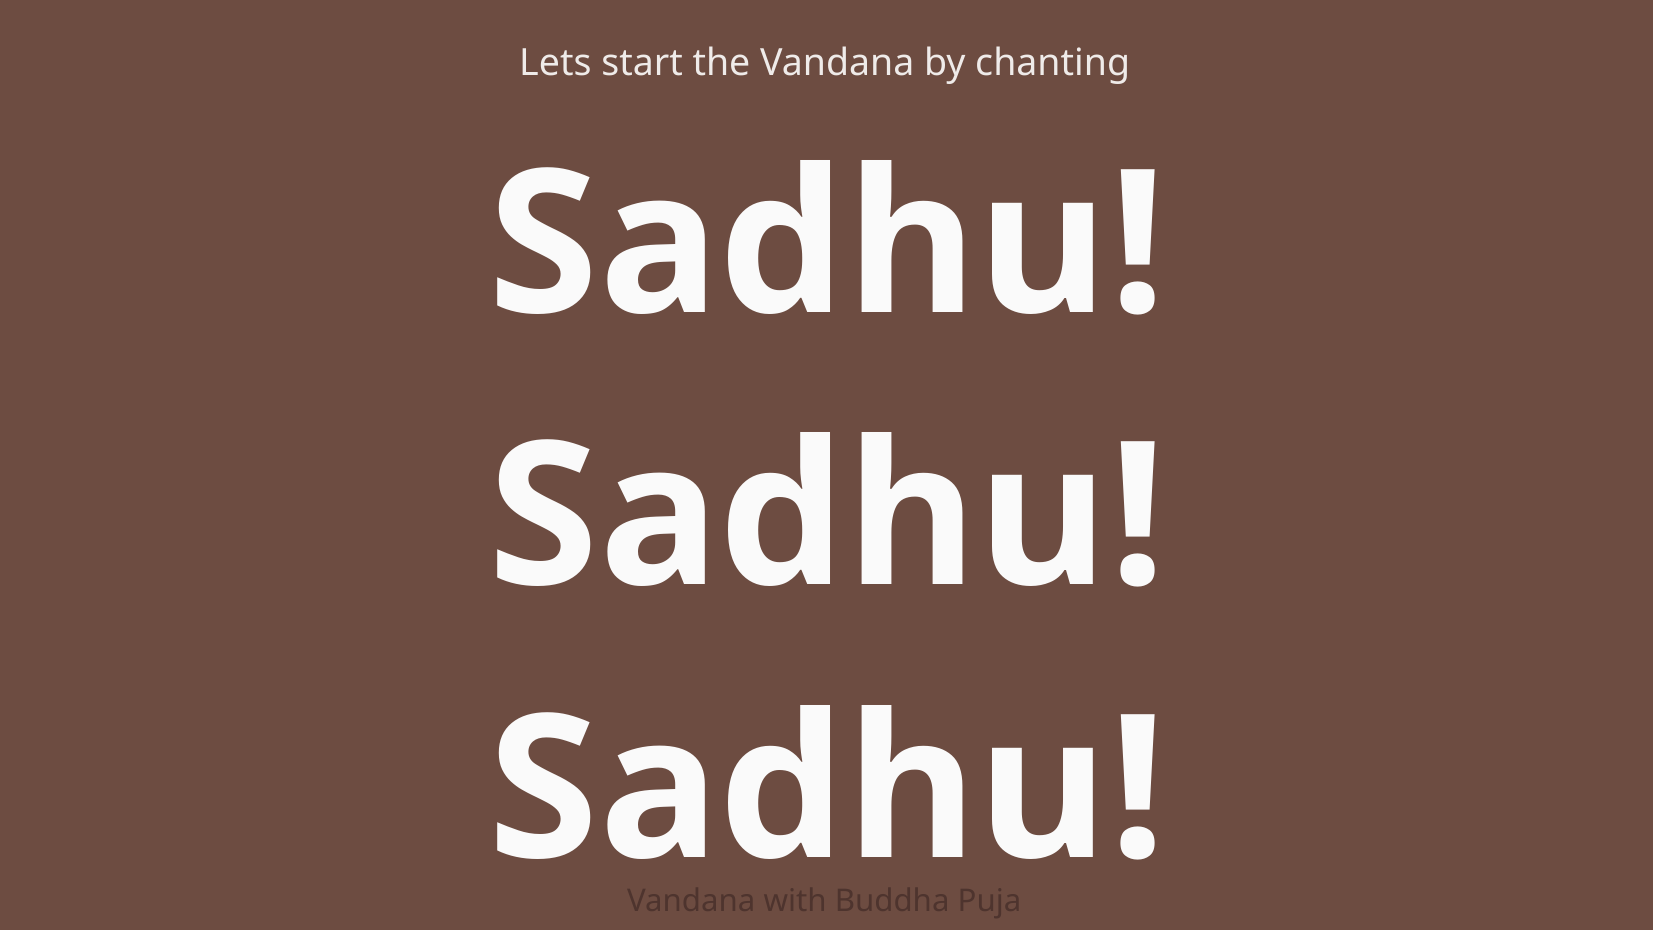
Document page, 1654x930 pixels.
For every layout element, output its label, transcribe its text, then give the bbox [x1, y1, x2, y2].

text_box Vandana with Buddha Puja [0, 877, 1652, 929]
subtitle Sadhu! Sadhu! Sadhu! [1, 98, 1653, 930]
text_box Lets start the Vandana by chanting [3, 27, 1653, 88]
